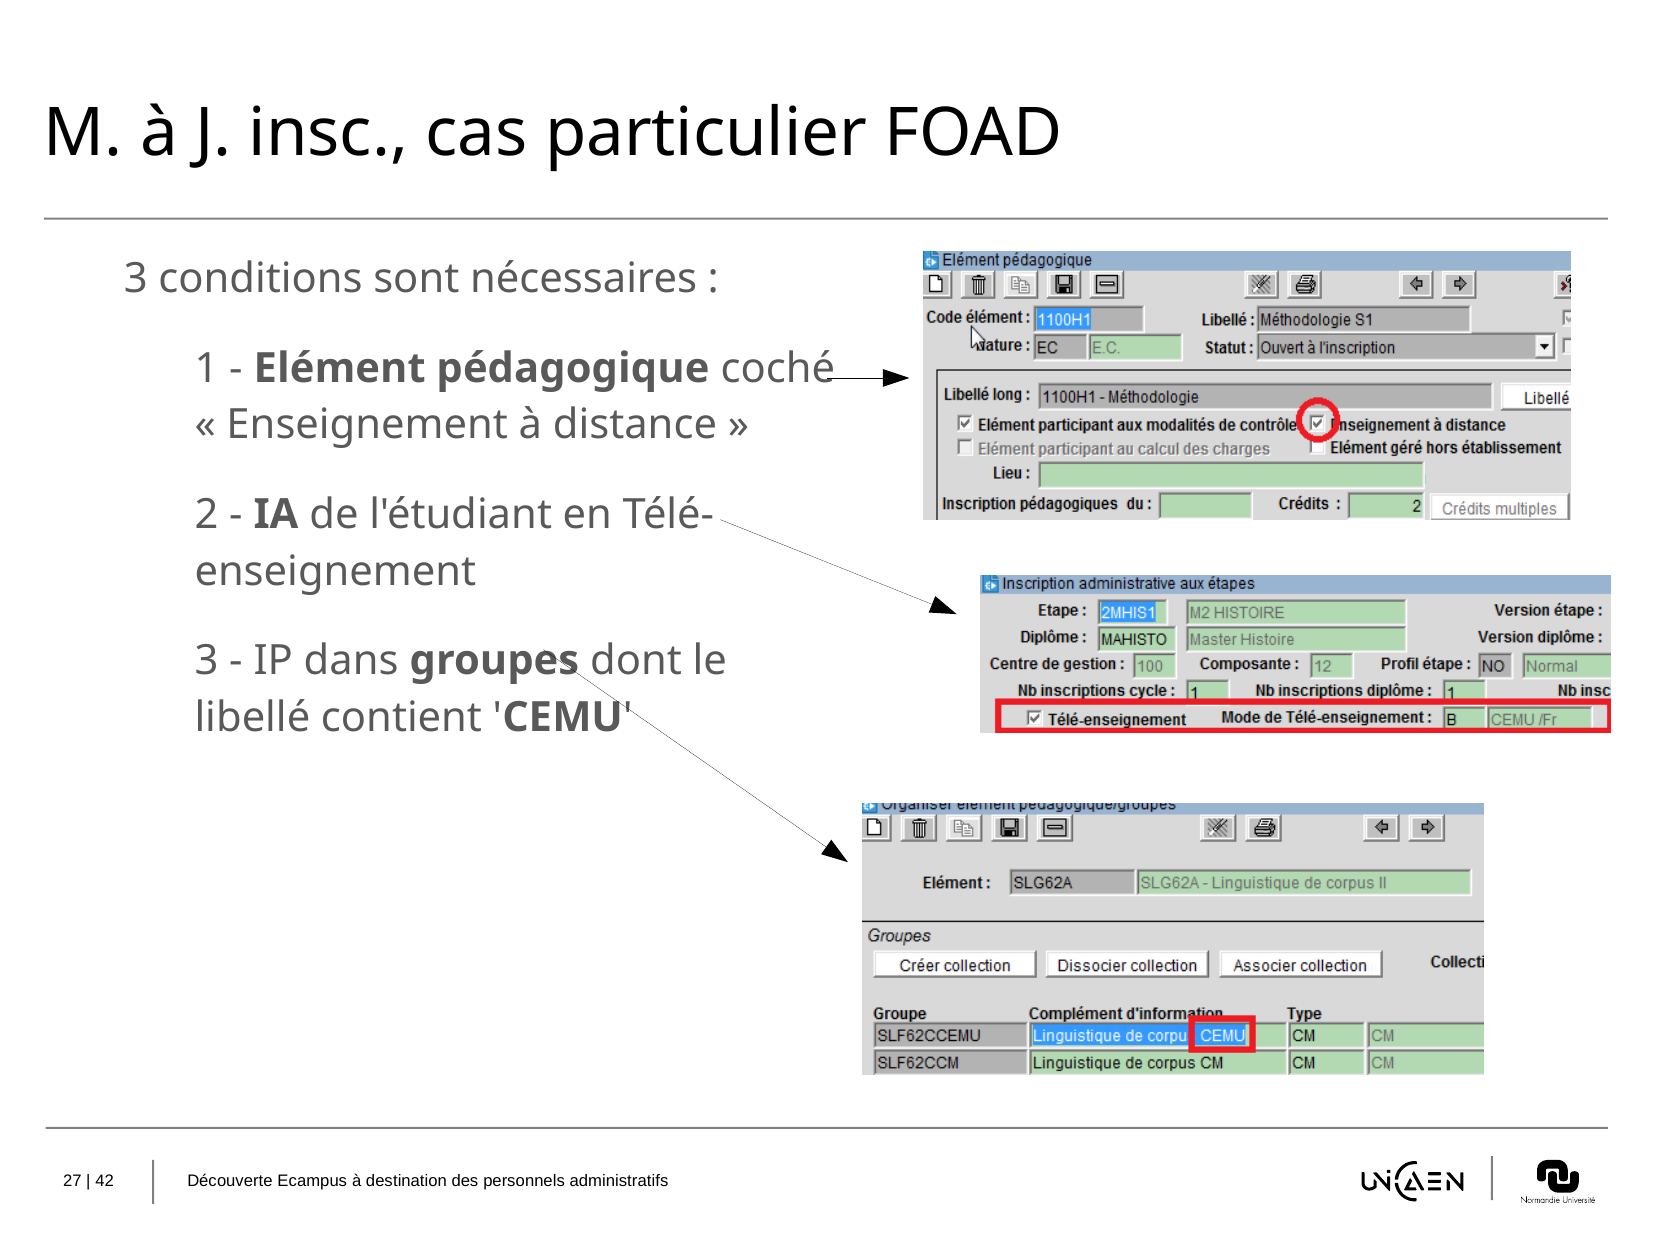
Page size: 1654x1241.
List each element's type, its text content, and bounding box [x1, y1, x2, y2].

title M. à J. insc., cas particulier FOAD [43, 65, 1608, 193]
picture [980, 575, 1611, 733]
picture [862, 803, 1484, 1075]
picture [923, 251, 1571, 520]
list 3 conditions sont nécessaires : 1 - Elément pédagogique coché « Enseignement à distance » 2 - IA de l'étudiant en Télé-enseignement 3 - IP dans groupes dont le libellé contient 'CEMU' [123, 248, 848, 1113]
